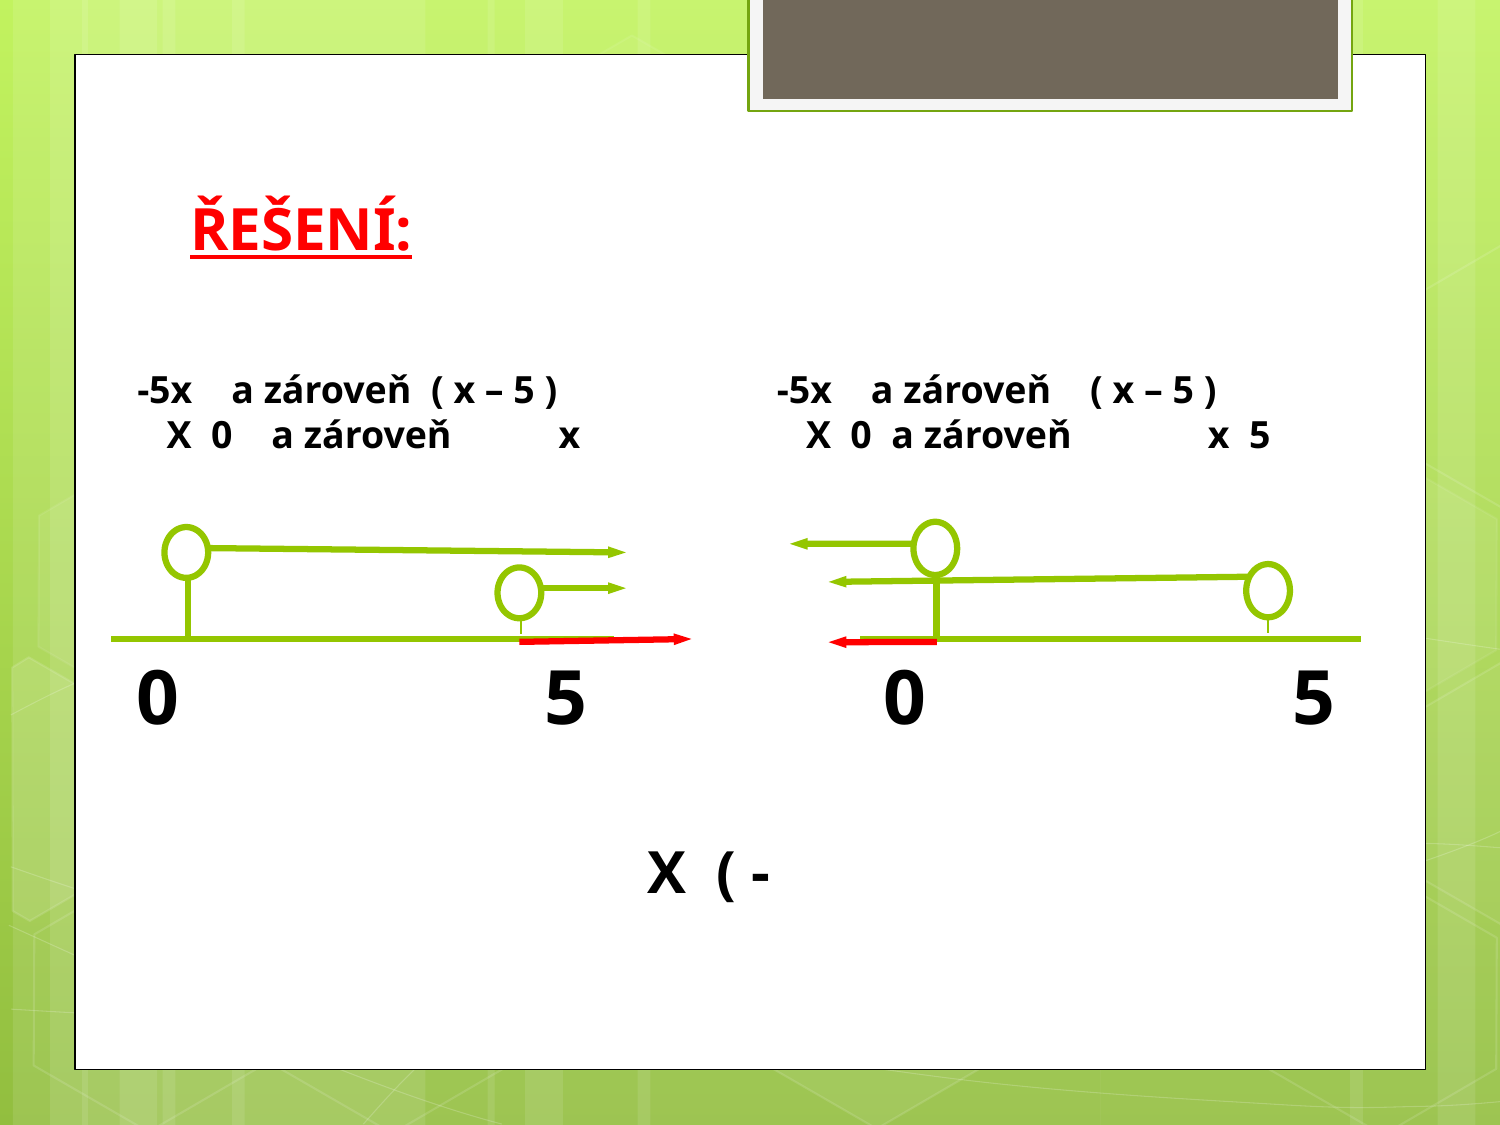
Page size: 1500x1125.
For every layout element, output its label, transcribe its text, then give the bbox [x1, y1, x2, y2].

text_box [913, 521, 958, 575]
text_box 0 5 [121, 642, 604, 747]
text_box ŘEŠENÍ: [176, 184, 428, 270]
text_box X ( - [384, 828, 1033, 913]
text_box [164, 527, 209, 578]
text_box [497, 567, 542, 619]
text_box [1246, 564, 1290, 618]
text_box 0 5 [869, 642, 1352, 747]
text_box -5x a zároveň ( x – 5 ) X 0 a zároveň x [122, 358, 740, 463]
text_box -5x a zároveň ( x – 5 ) X 0 a zároveň x 5 [762, 358, 1374, 463]
